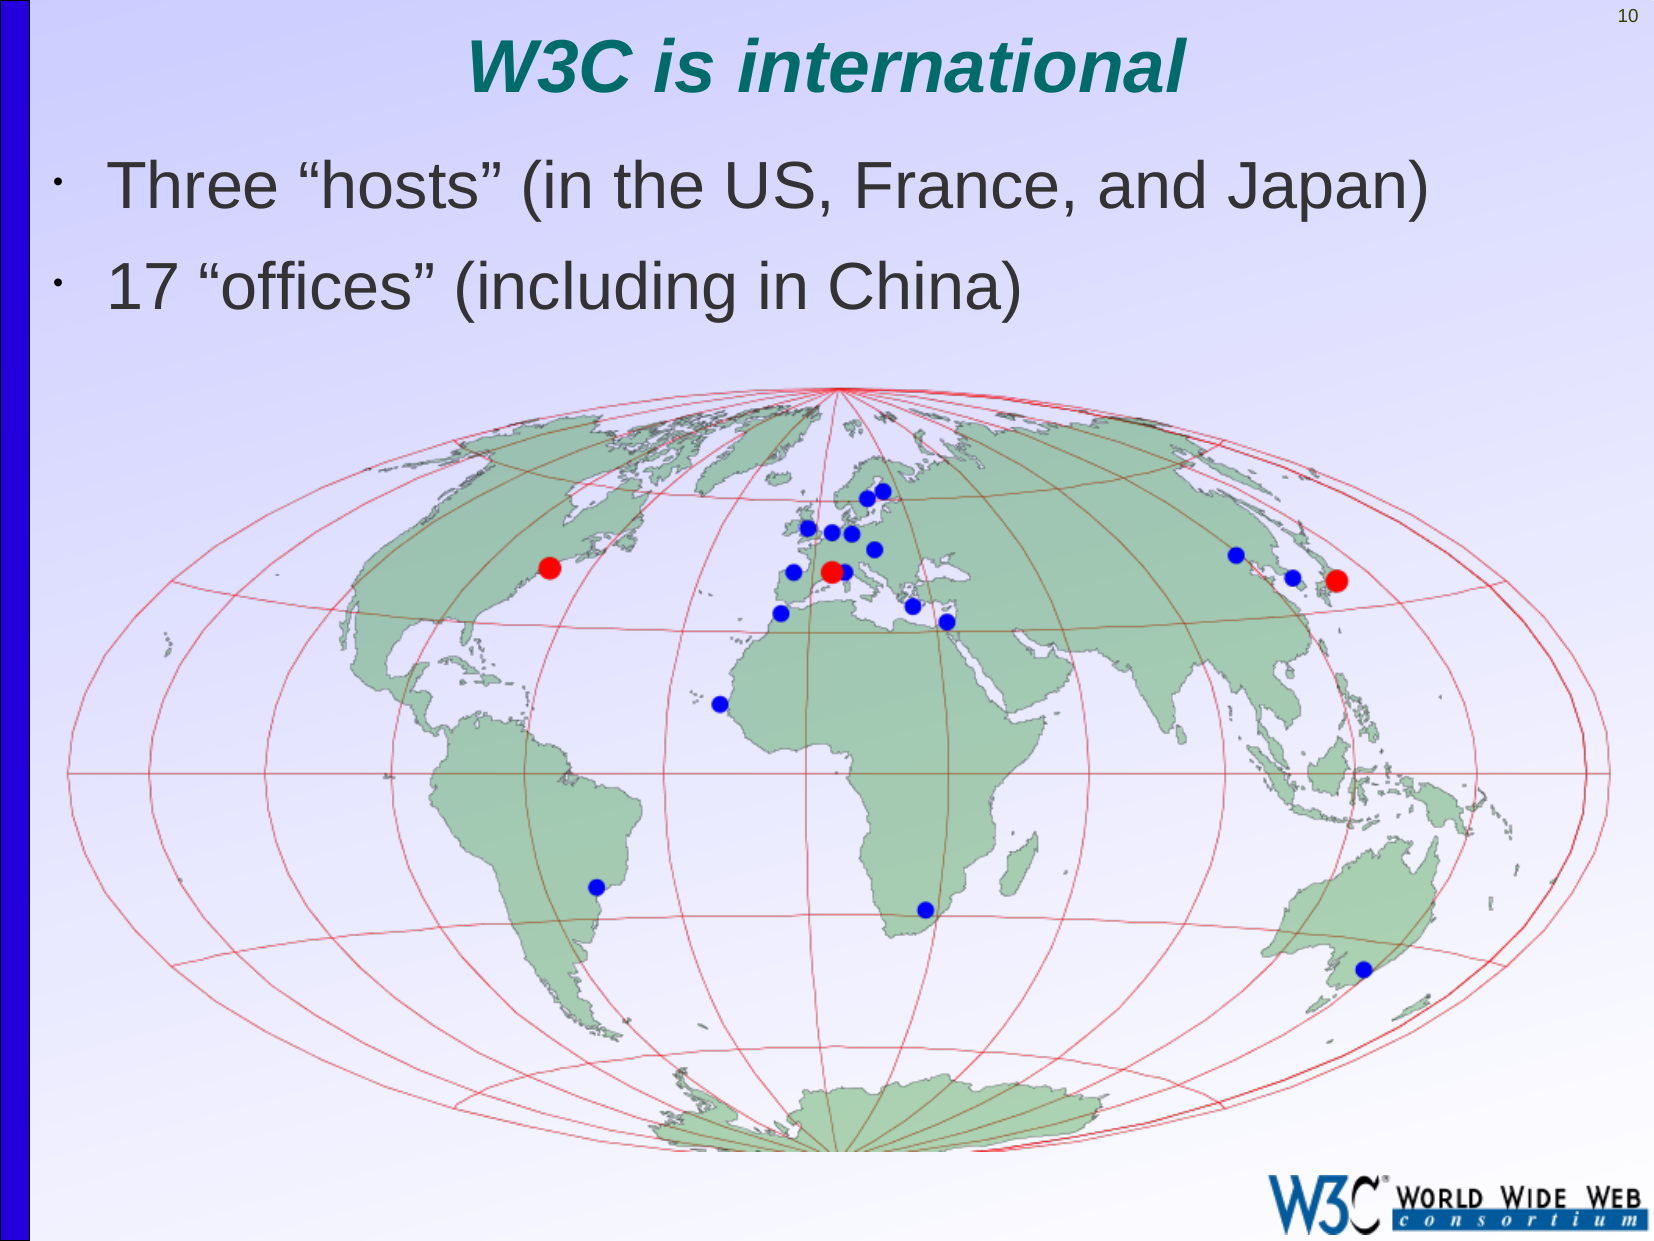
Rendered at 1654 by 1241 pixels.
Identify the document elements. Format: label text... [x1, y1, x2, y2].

picture [61, 371, 1625, 1152]
title W3C is international [0, 13, 1654, 117]
list Three “hosts” (in the US, France, and Japan) 17 “offices” (including in China) [35, 147, 1618, 1119]
picture [1263, 1175, 1654, 1235]
